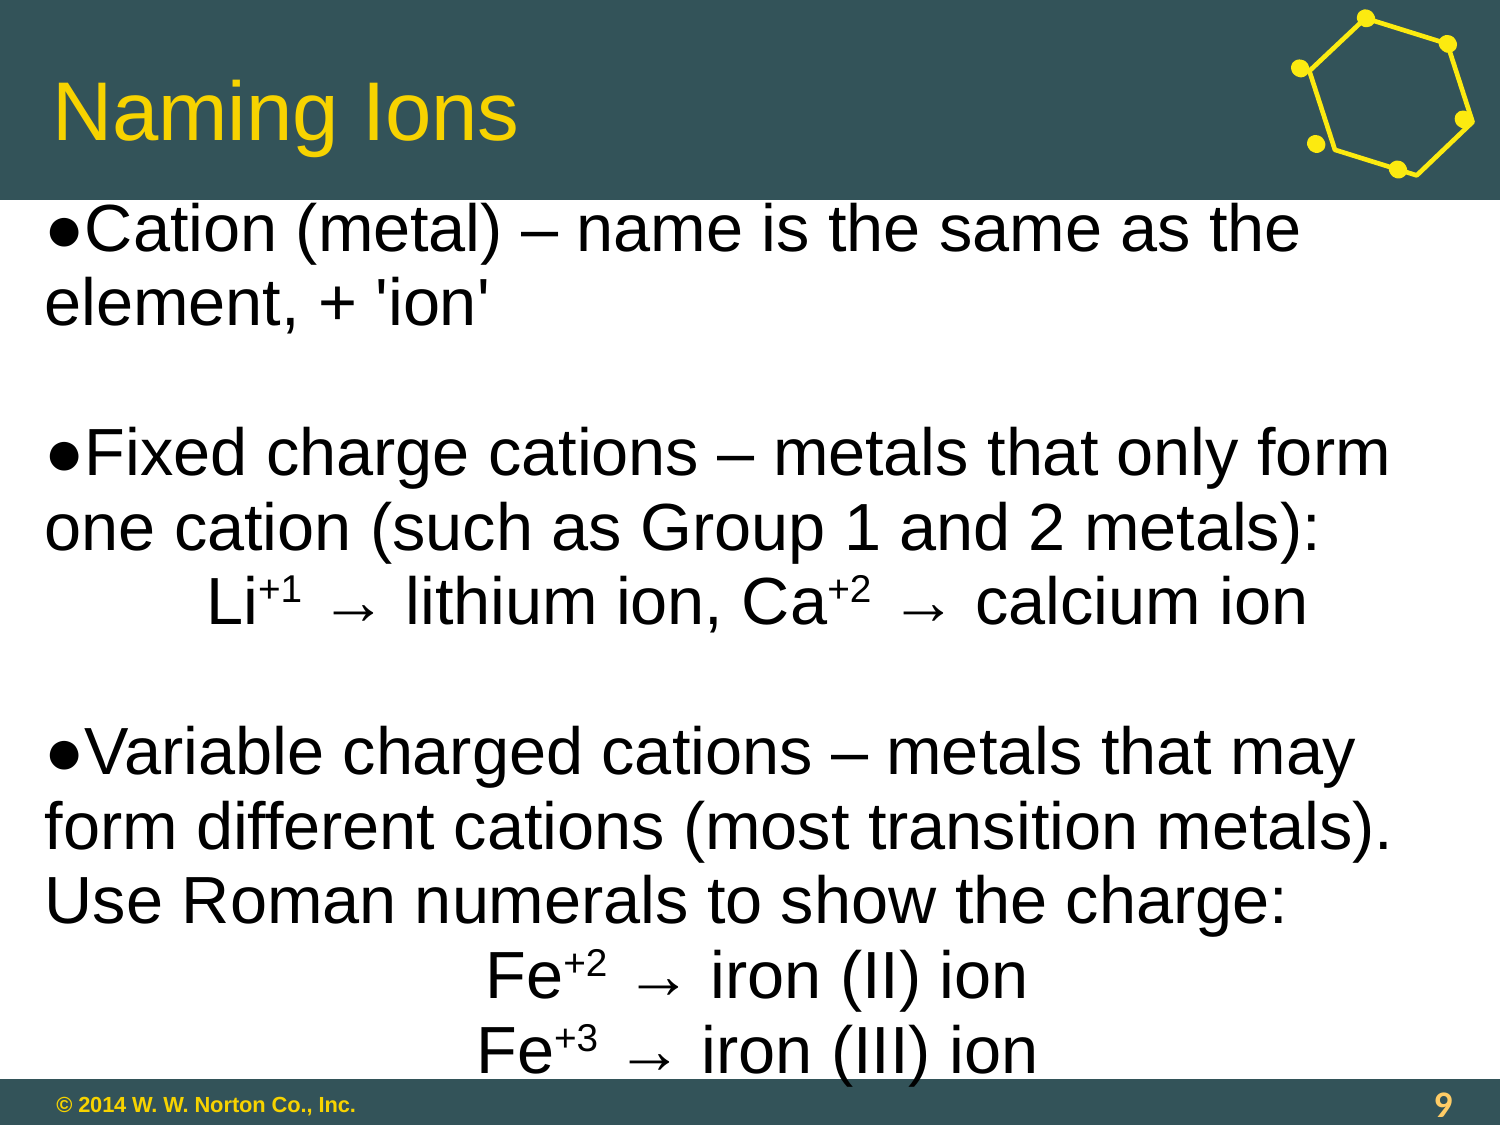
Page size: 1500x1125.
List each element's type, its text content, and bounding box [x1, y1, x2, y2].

slide_number <number> [1417, 1096, 1468, 1125]
text_box ●Cation (metal) – name is the same as the element, + 'ion' ●Fixed charge cations – metals that only form one cation (such as Group 1 and 2 metals): Li+1 → lithium ion, Ca+2 → calcium ion ●Variable charged cations – metals that may form different cations (most transition metals). Use Roman numerals to show the charge: Fe+2 → iron (II) ion Fe+3 → iron (III) ion [30, 183, 1486, 1096]
title Naming Ions [37, 19, 1118, 183]
